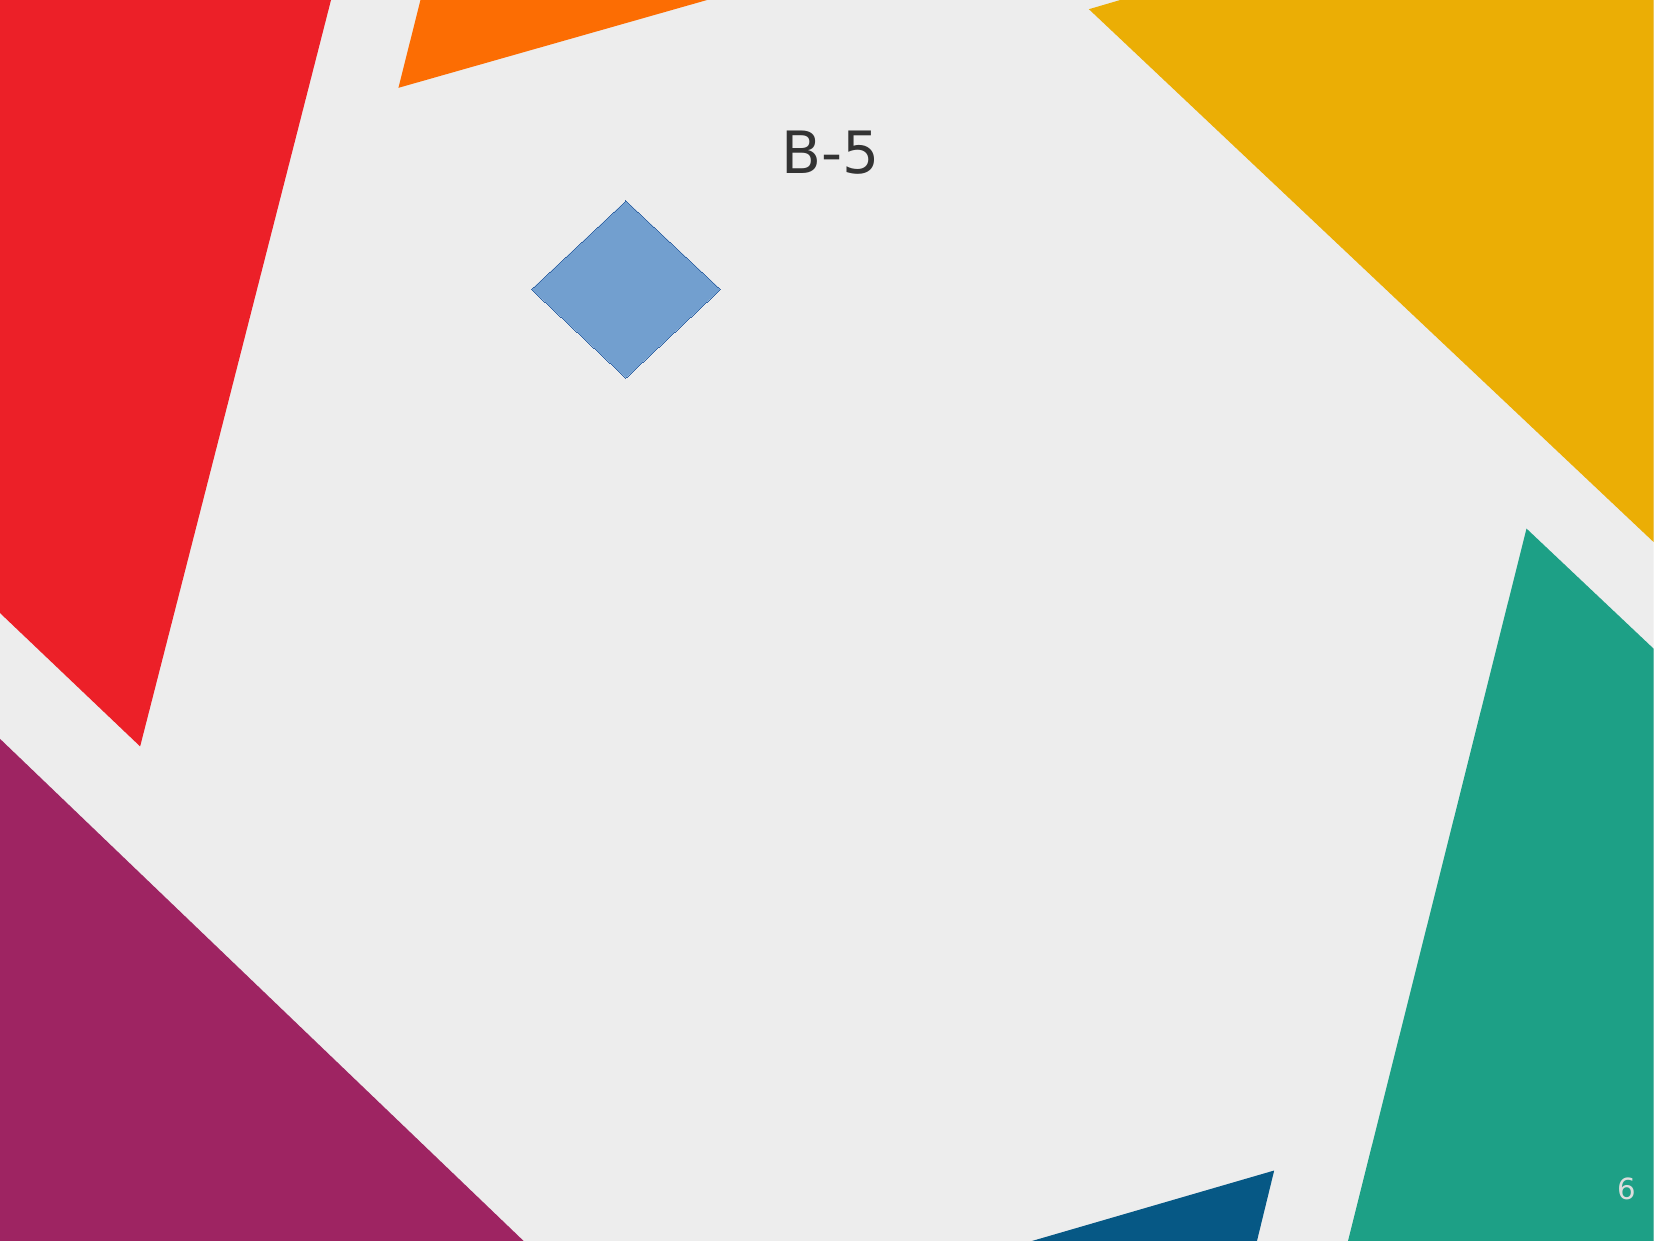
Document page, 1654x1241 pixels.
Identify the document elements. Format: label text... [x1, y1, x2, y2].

title B-5 [289, 49, 1372, 257]
text_box [531, 200, 721, 379]
